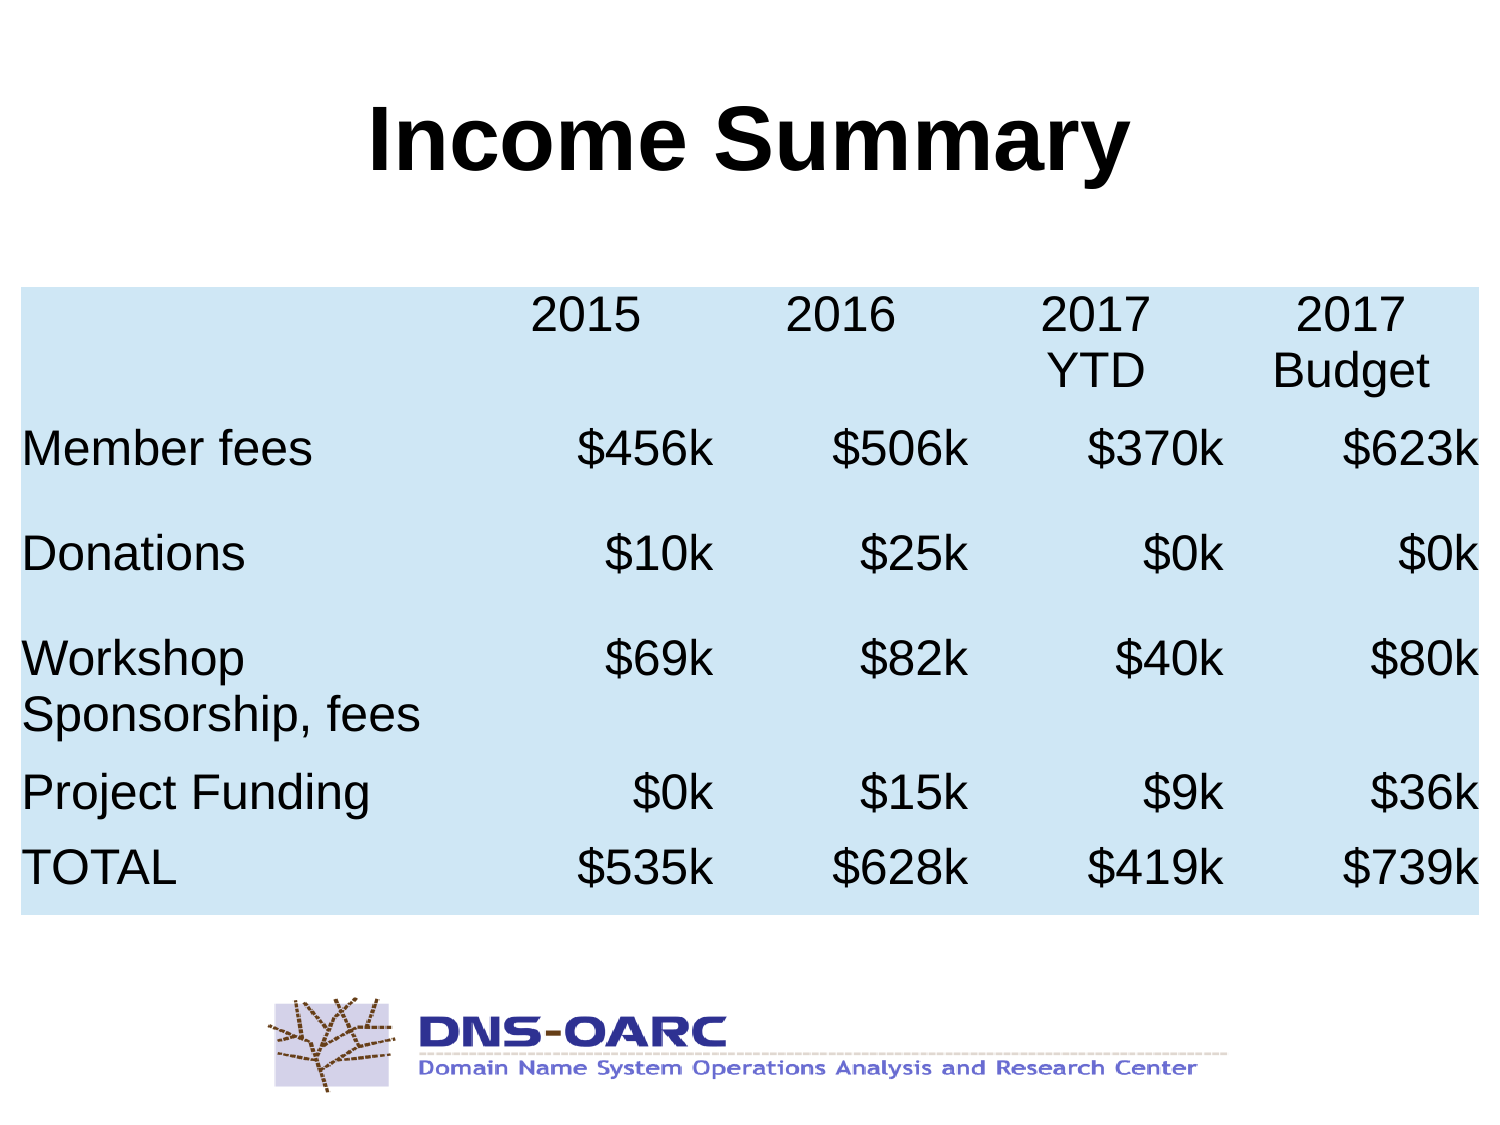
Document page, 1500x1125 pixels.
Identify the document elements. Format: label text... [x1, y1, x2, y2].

table_cell $25k [713, 525, 968, 631]
table_cell $0k [1224, 525, 1479, 631]
table_header 2017 YTD [968, 287, 1224, 420]
table_cell $419k [968, 839, 1224, 915]
table_cell $15k [713, 764, 968, 839]
table_cell $36k [1224, 764, 1479, 839]
table_cell $506k [713, 420, 968, 525]
table_cell $80k [1224, 631, 1479, 764]
picture [214, 991, 1259, 1099]
table_cell $69k [458, 631, 713, 764]
table_cell $82k [713, 631, 968, 764]
table_header 2015 [458, 287, 713, 420]
table_header 2016 [713, 287, 968, 420]
table_cell $370k [968, 420, 1224, 525]
title Income Summary [75, 52, 1425, 226]
table_cell $739k [1224, 839, 1479, 915]
table_cell Member fees [21, 420, 458, 525]
table_cell Donations [21, 525, 458, 631]
table_cell $456k [458, 420, 713, 525]
table_cell $9k [968, 764, 1224, 839]
table_cell $10k [458, 525, 713, 631]
table_cell $623k [1224, 420, 1479, 525]
table_cell $0k [458, 764, 713, 839]
table_cell $628k [713, 839, 968, 915]
table_cell Workshop Sponsorship, fees [21, 631, 458, 764]
table_cell $0k [968, 525, 1224, 631]
table_header [21, 287, 458, 420]
table_cell TOTAL [21, 839, 458, 915]
table_cell Project Funding [21, 764, 458, 839]
table_cell $40k [968, 631, 1224, 764]
table_header 2017 Budget [1224, 287, 1479, 420]
table_cell $535k [458, 839, 713, 915]
